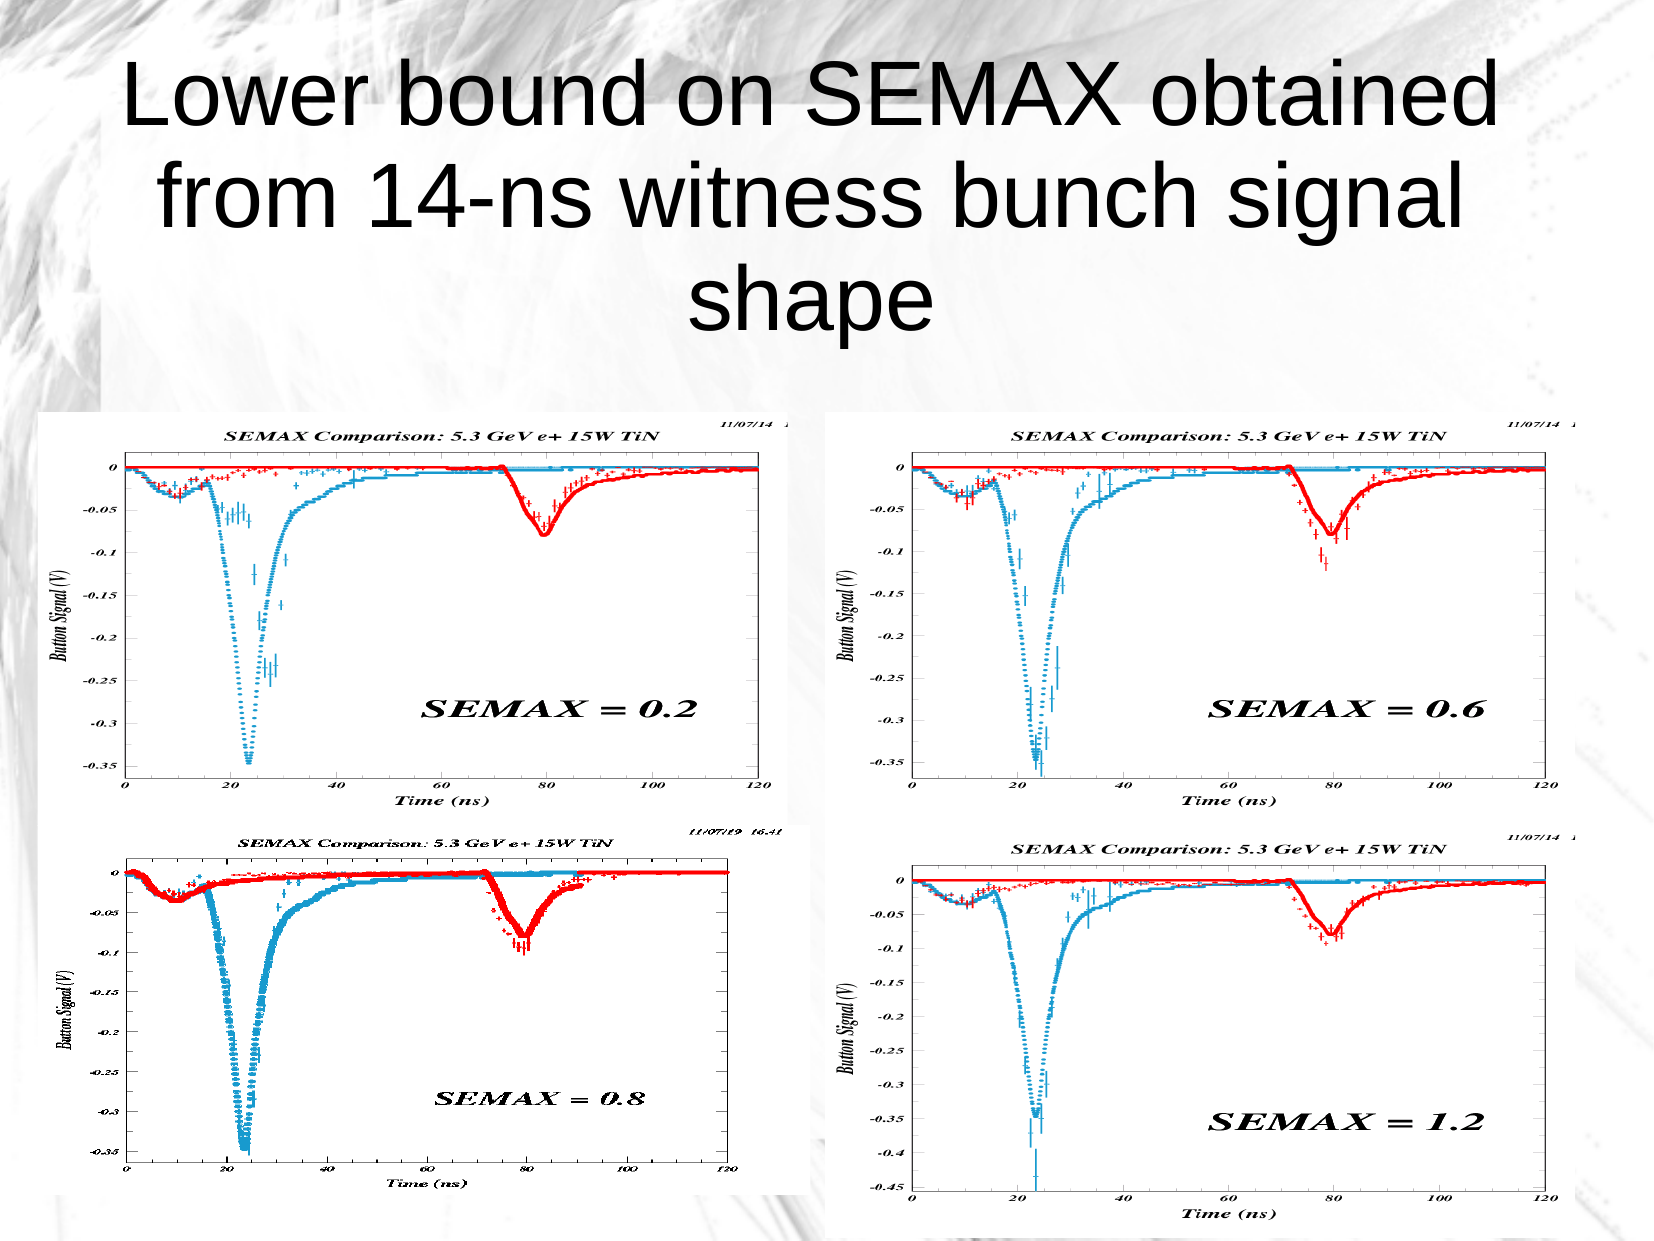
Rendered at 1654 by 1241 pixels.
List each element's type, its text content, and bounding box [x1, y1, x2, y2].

title Lower bound on SEMAX obtained from 14-ns witness bunch signal shape [118, 36, 1506, 357]
picture [0, 0, 1654, 1241]
